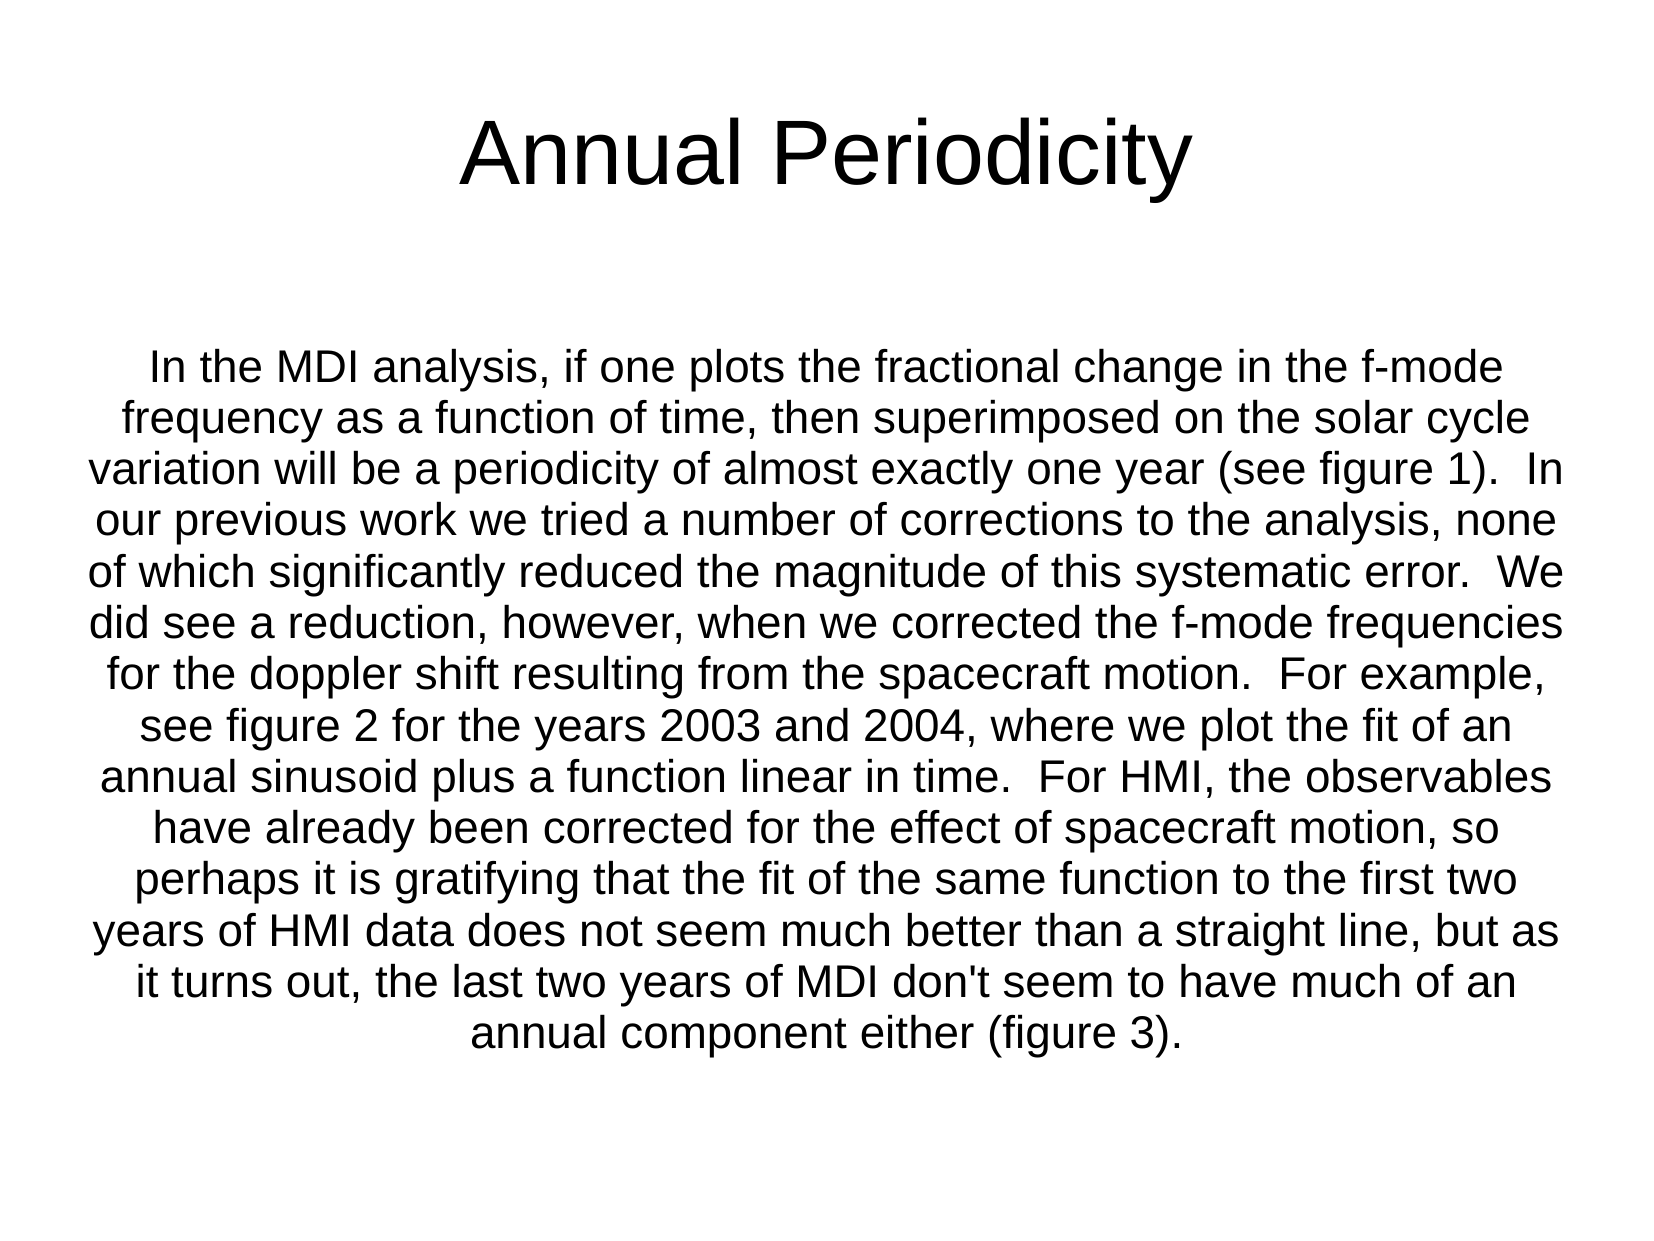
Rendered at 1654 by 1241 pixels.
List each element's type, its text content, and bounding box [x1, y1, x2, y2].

subtitle In the MDI analysis, if one plots the fractional change in the f-mode frequency as a function of time, then superimposed on the solar cycle variation will be a periodicity of almost exactly one year (see figure 1). In our previous work we tried a number of corrections to the analysis, none of which significantly reduced the magnitude of this systematic error. We did see a reduction, however, when we corrected the f-mode frequencies for the doppler shift resulting from the spacecraft motion. For example, see figure 2 for the years 2003 and 2004, where we plot the fit of an annual sinusoid plus a function linear in time. For HMI, the observables have already been corrected for the effect of spacecraft motion, so perhaps it is gratifying that the fit of the same function to the first two years of HMI data does not seem much better than a straight line, but as it turns out, the last two years of MDI don't seem to have much of an annual component either (figure 3). [82, 297, 1571, 1102]
title Annual Periodicity [82, 56, 1571, 250]
